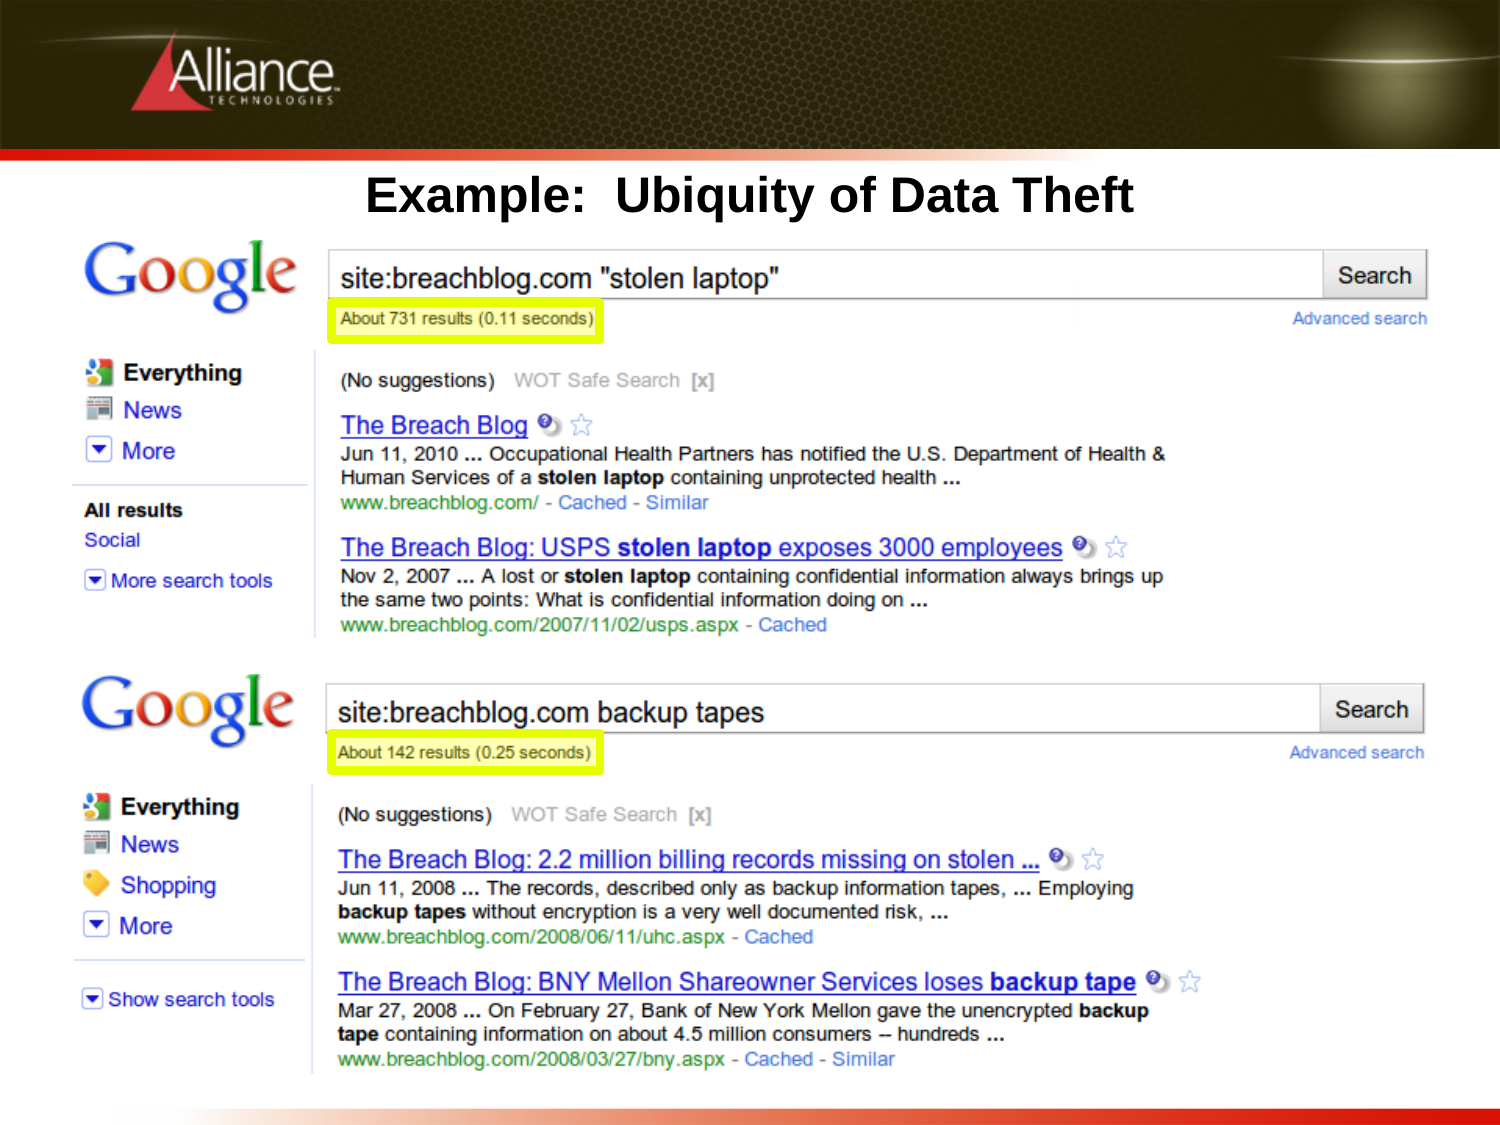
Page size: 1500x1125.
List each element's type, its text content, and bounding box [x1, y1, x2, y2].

text_box [331, 733, 601, 771]
picture [74, 674, 1426, 1074]
picture [72, 240, 1429, 638]
picture [0, 0, 1500, 161]
text_box Example: Ubiquity of Data Theft [0, 164, 1500, 226]
picture [114, 1109, 1500, 1125]
text_box [331, 302, 600, 340]
